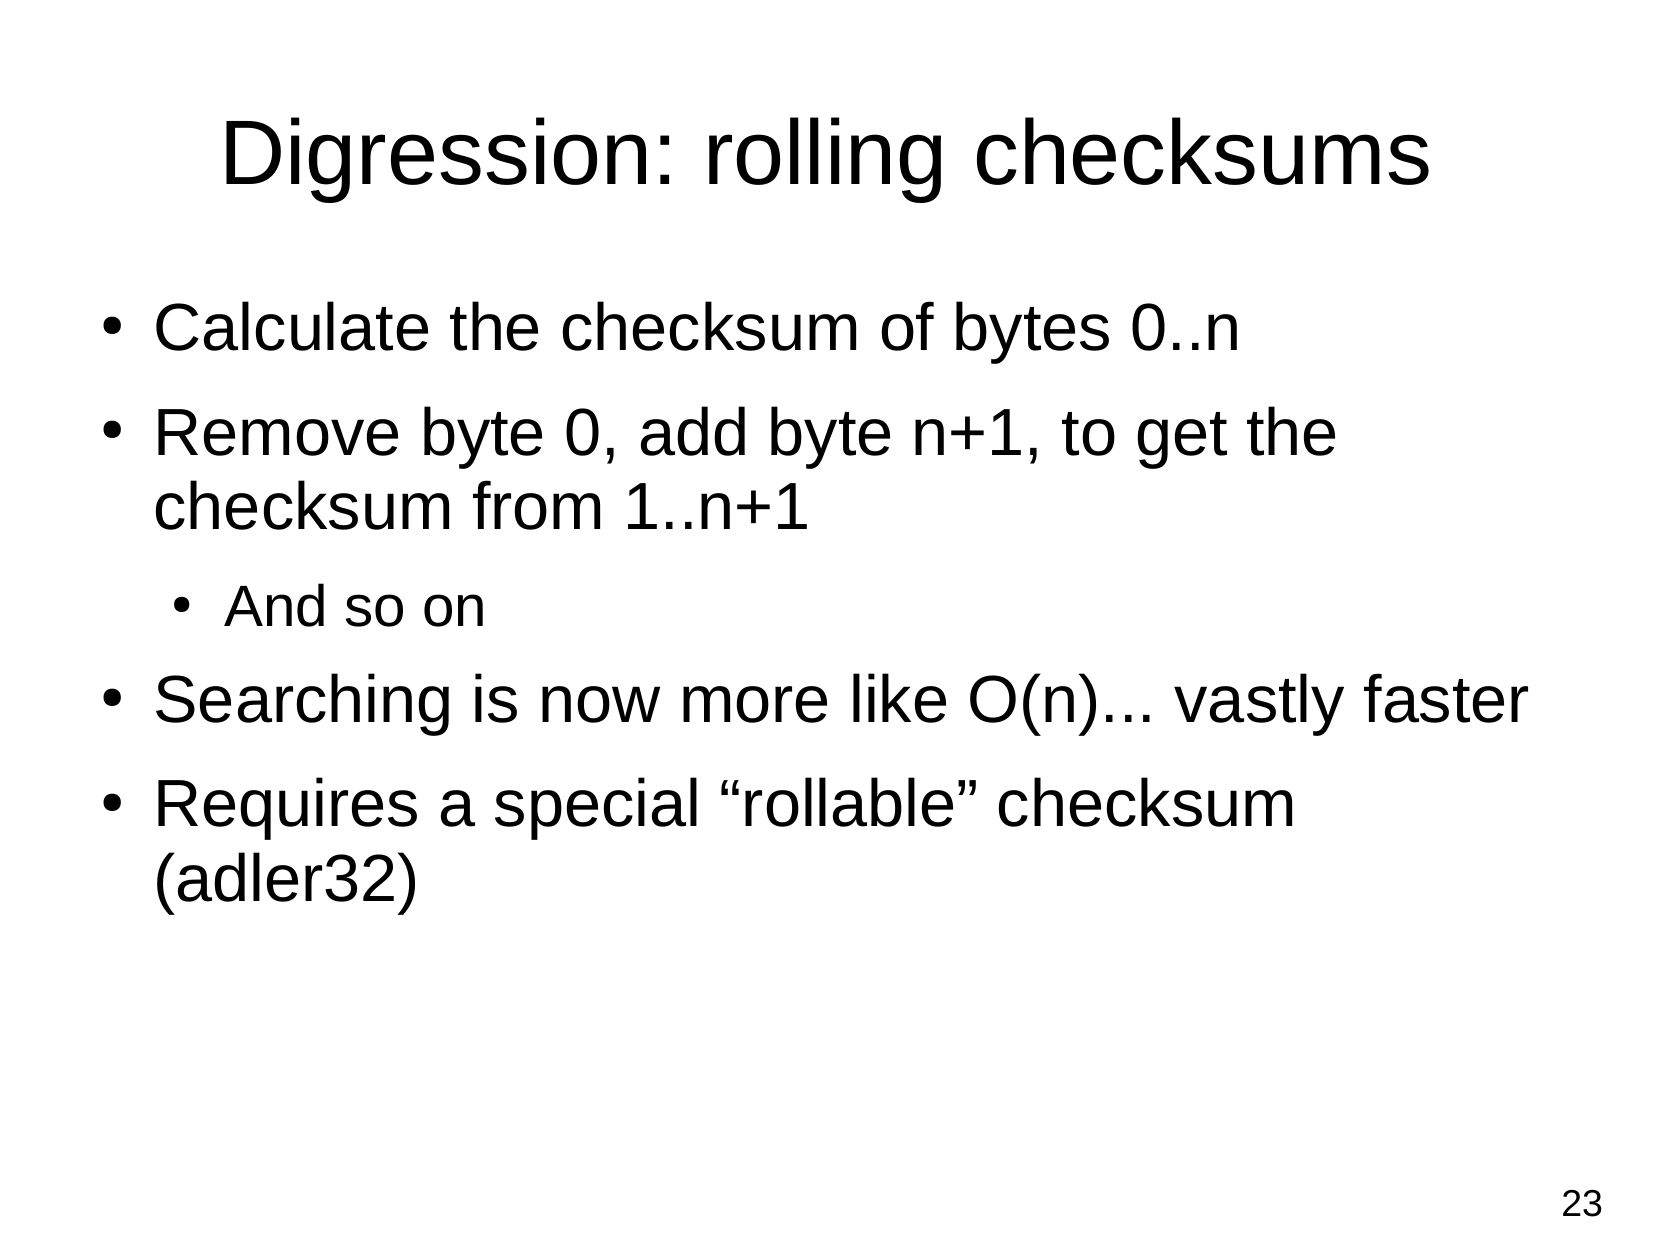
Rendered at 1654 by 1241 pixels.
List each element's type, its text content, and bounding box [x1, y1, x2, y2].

text_box 23 [1546, 1174, 1619, 1232]
title Digression: rolling checksums [82, 49, 1571, 257]
list Calculate the checksum of bytes 0..n Remove byte 0, add byte n+1, to get the checksum from 1..n+1 And so on Searching is now more like O(n)... vastly faster Requires a special “rollable” checksum (adler32) [82, 290, 1571, 1109]
